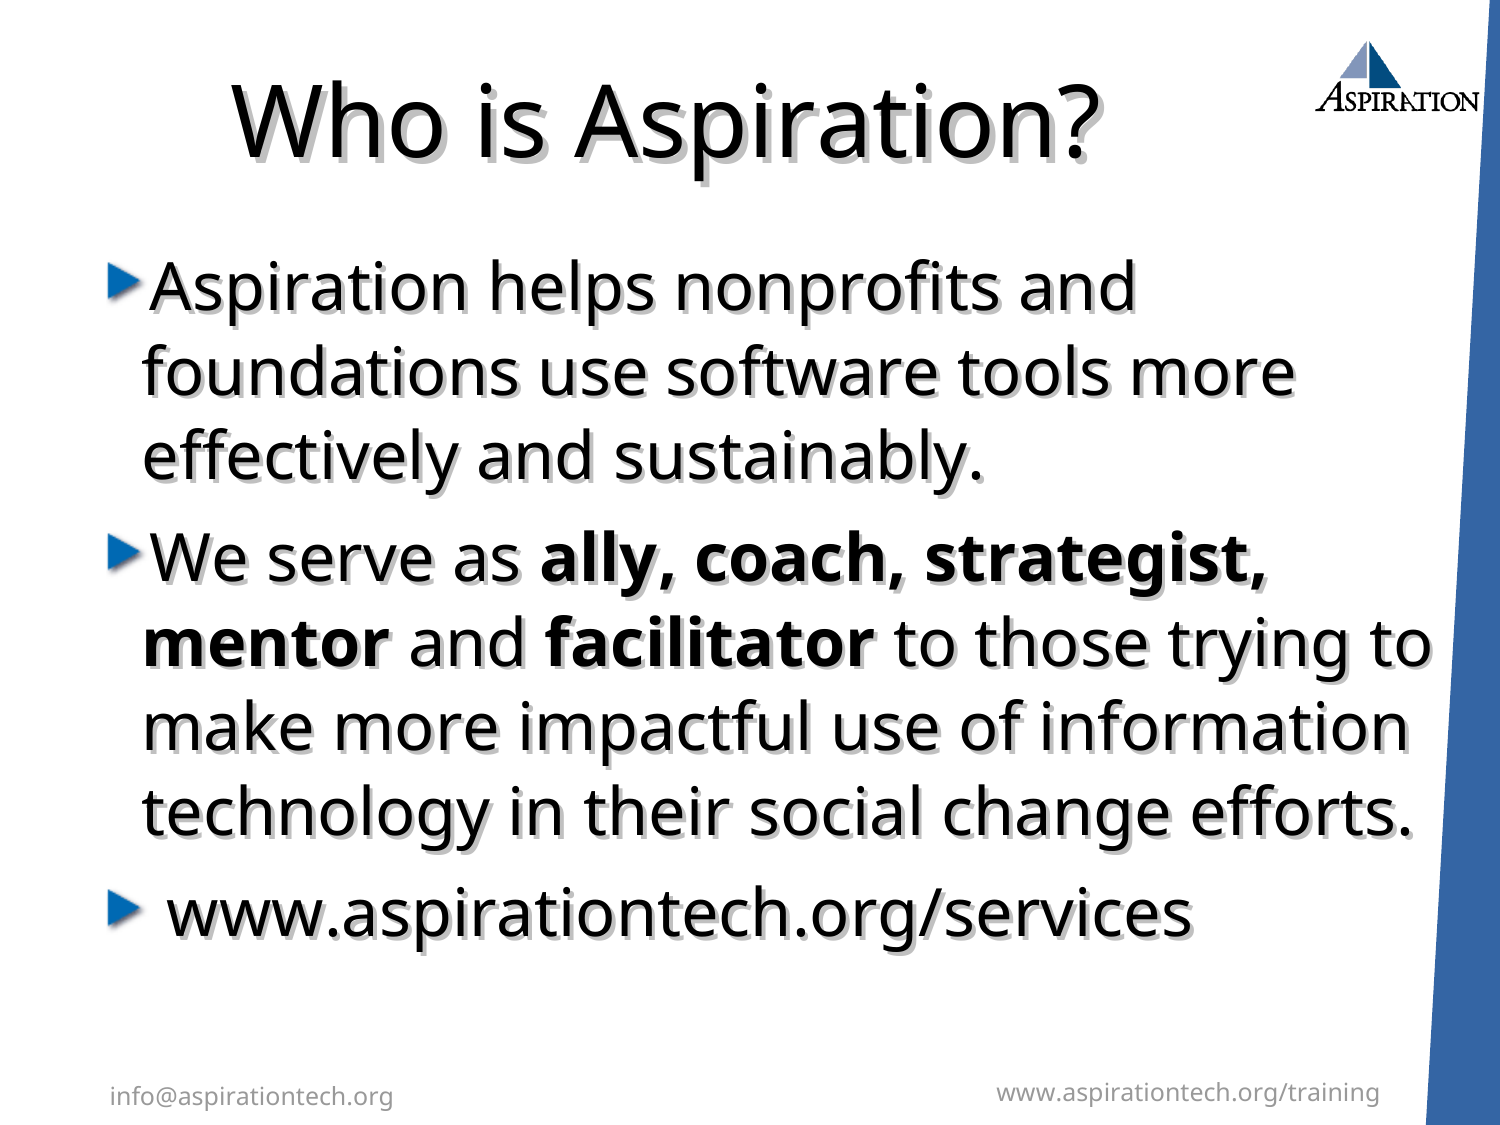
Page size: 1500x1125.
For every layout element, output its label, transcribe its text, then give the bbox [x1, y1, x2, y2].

picture [1315, 41, 1480, 120]
list Aspiration helps nonprofits and foundations use software tools more effectively and sustainably. We serve as ally, coach, strategist, mentor and facilitator to those trying to make more impactful use of information technology in their social change efforts. www.aspirationtech.org/services [49, 238, 1447, 951]
title Who is Aspiration? [49, 19, 1284, 206]
